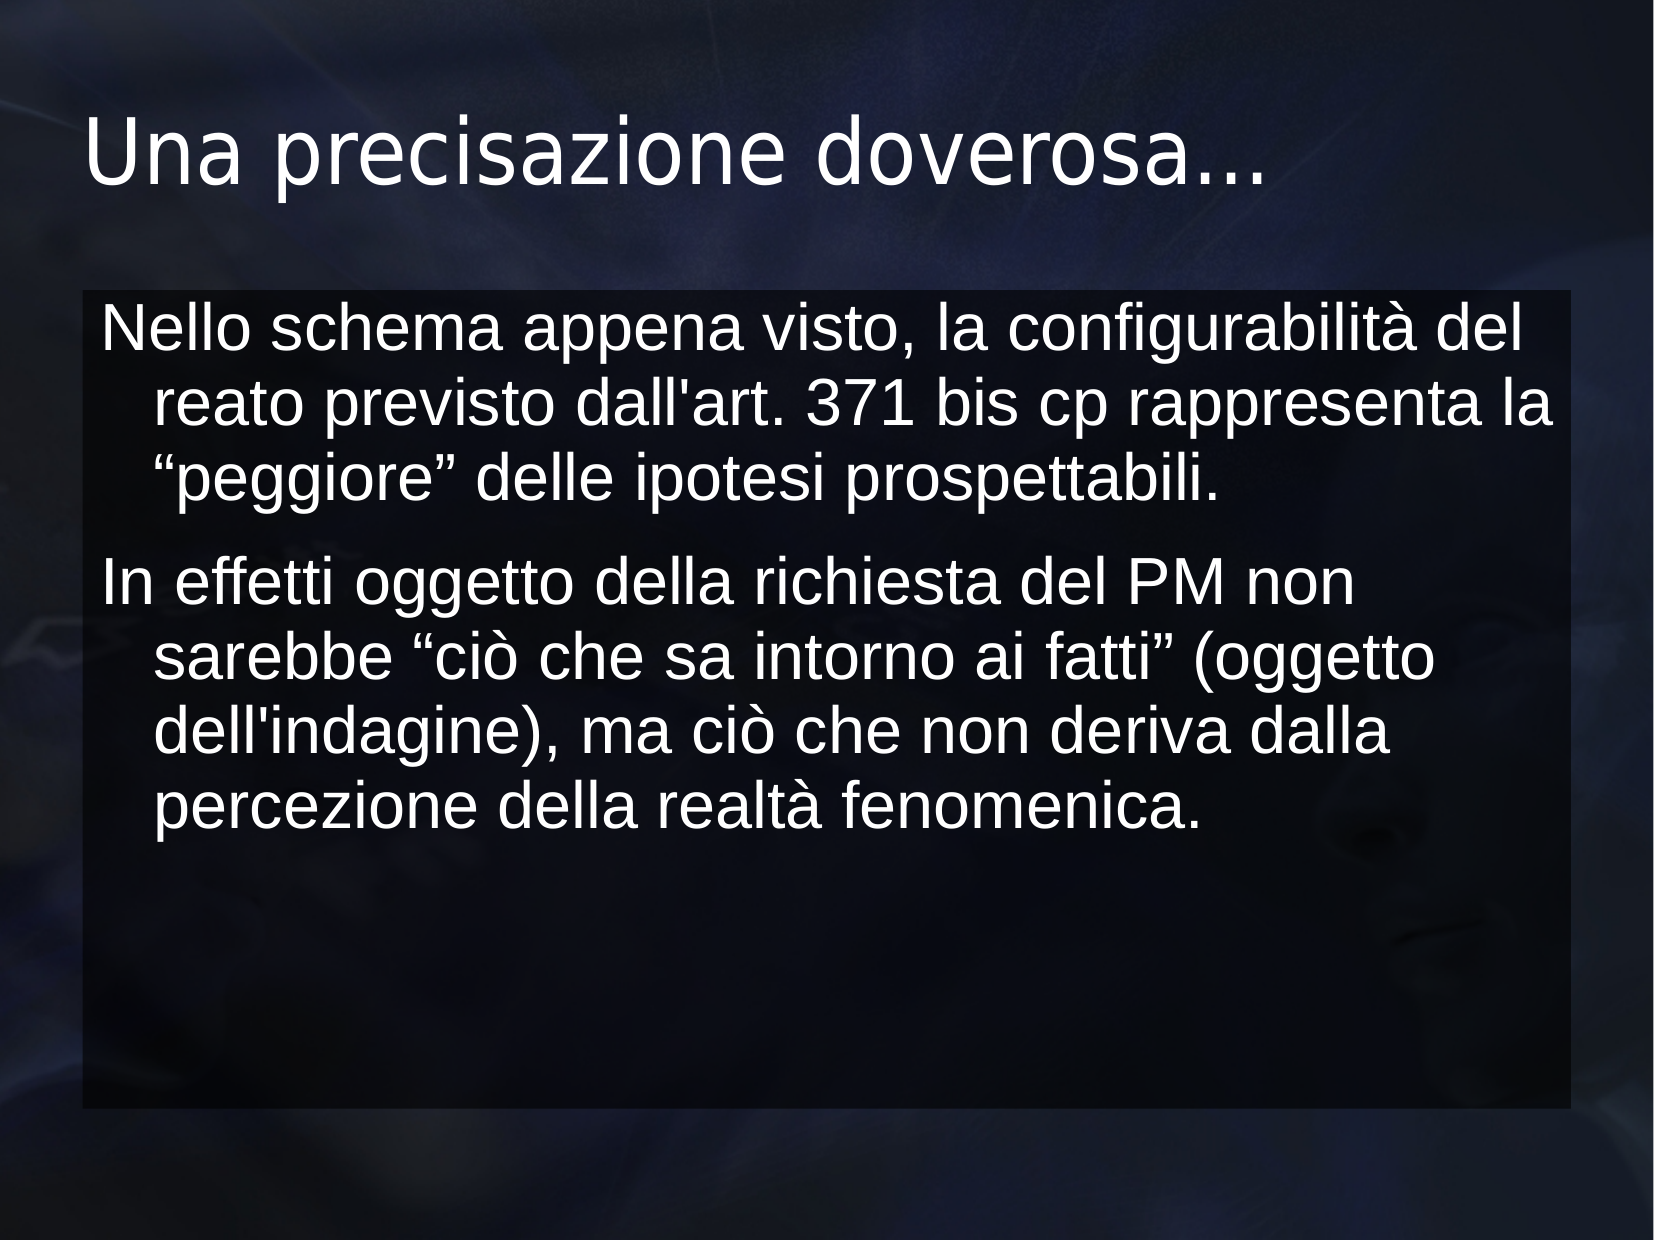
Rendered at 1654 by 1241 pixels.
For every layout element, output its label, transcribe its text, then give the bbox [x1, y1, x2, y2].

title Una precisazione doverosa... [82, 49, 1571, 257]
list Nello schema appena visto, la configurabilità del reato previsto dall'art. 371 bis cp rappresenta la “peggiore” delle ipotesi prospettabili. In effetti oggetto della richiesta del PM non sarebbe “ciò che sa intorno ai fatti” (oggetto dell'indagine), ma ciò che non deriva dalla percezione della realtà fenomenica. [82, 290, 1571, 1094]
picture [0, 0, 1654, 1240]
